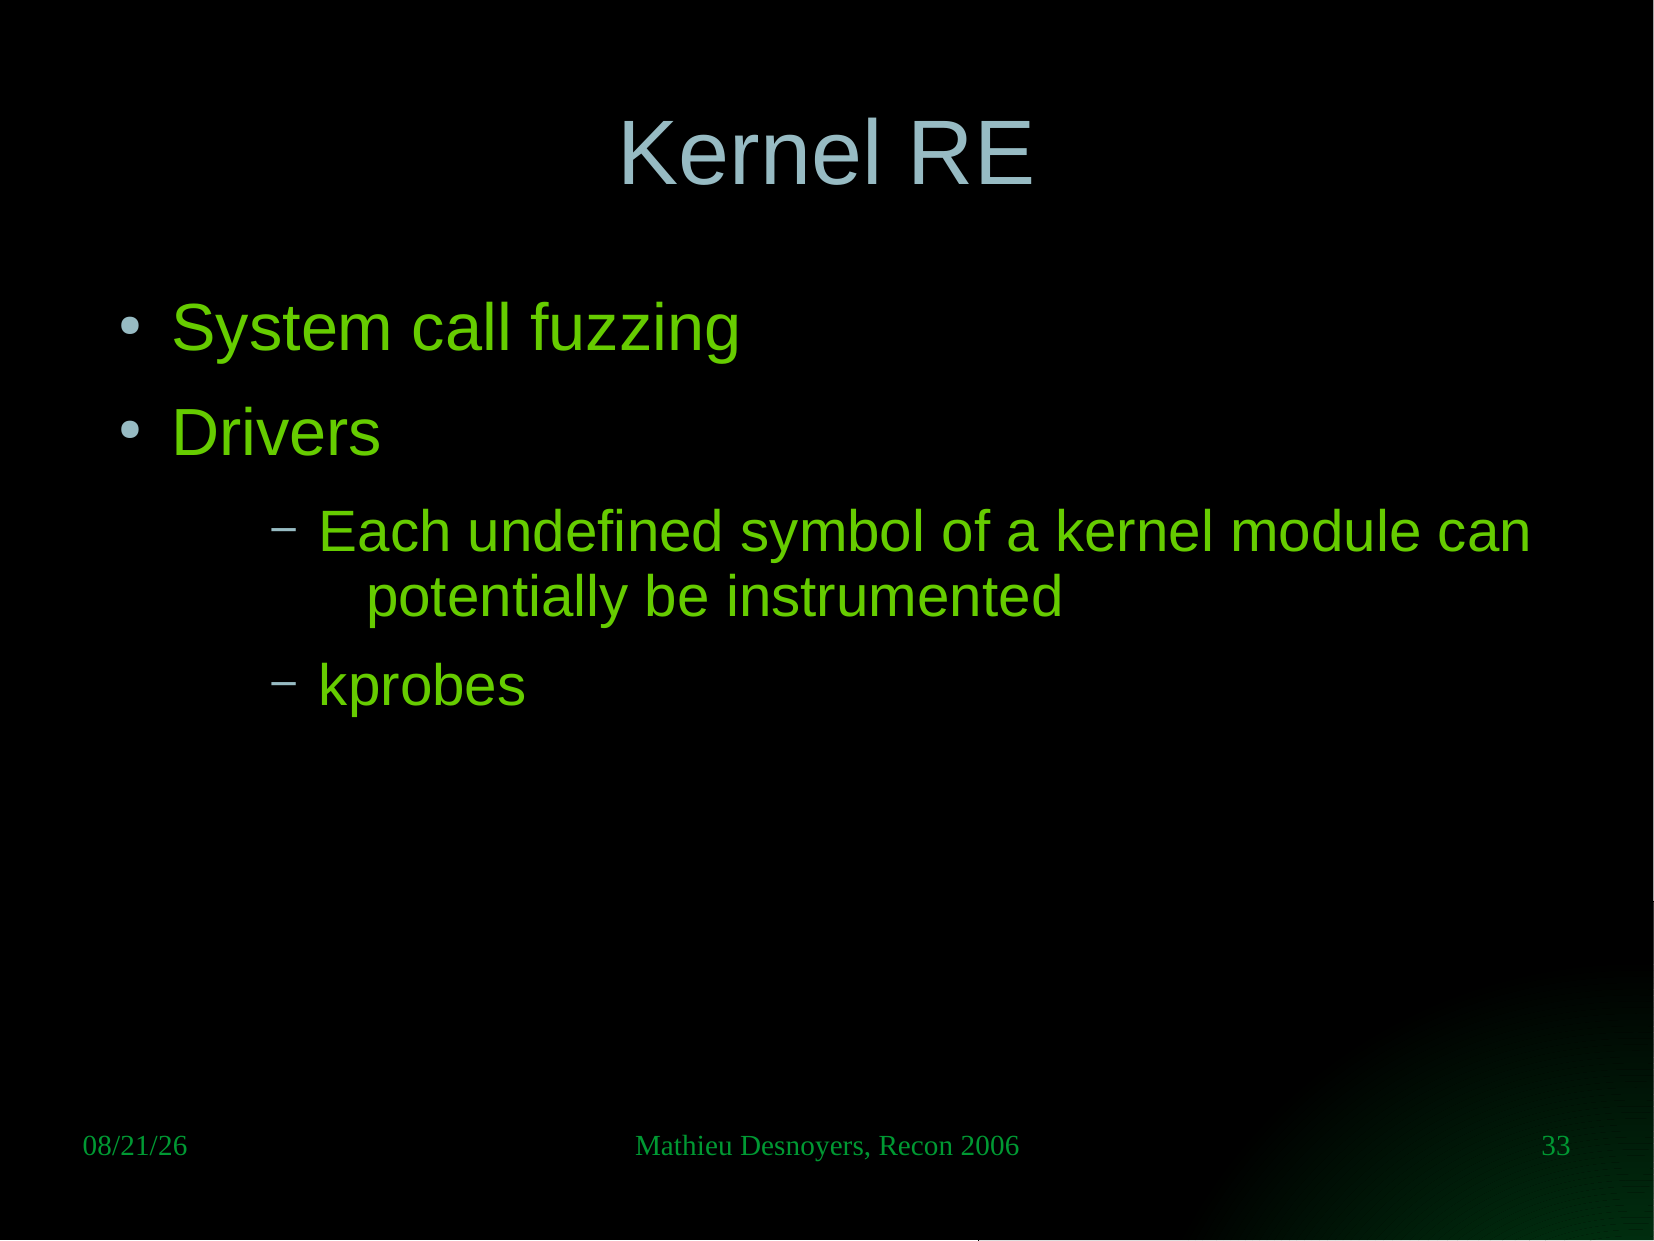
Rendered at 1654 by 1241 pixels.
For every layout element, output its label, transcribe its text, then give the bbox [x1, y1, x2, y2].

title Kernel RE [82, 49, 1571, 257]
list System call fuzzing Drivers Each undefined symbol of a kernel module can potentially be instrumented kprobes [82, 290, 1571, 1109]
